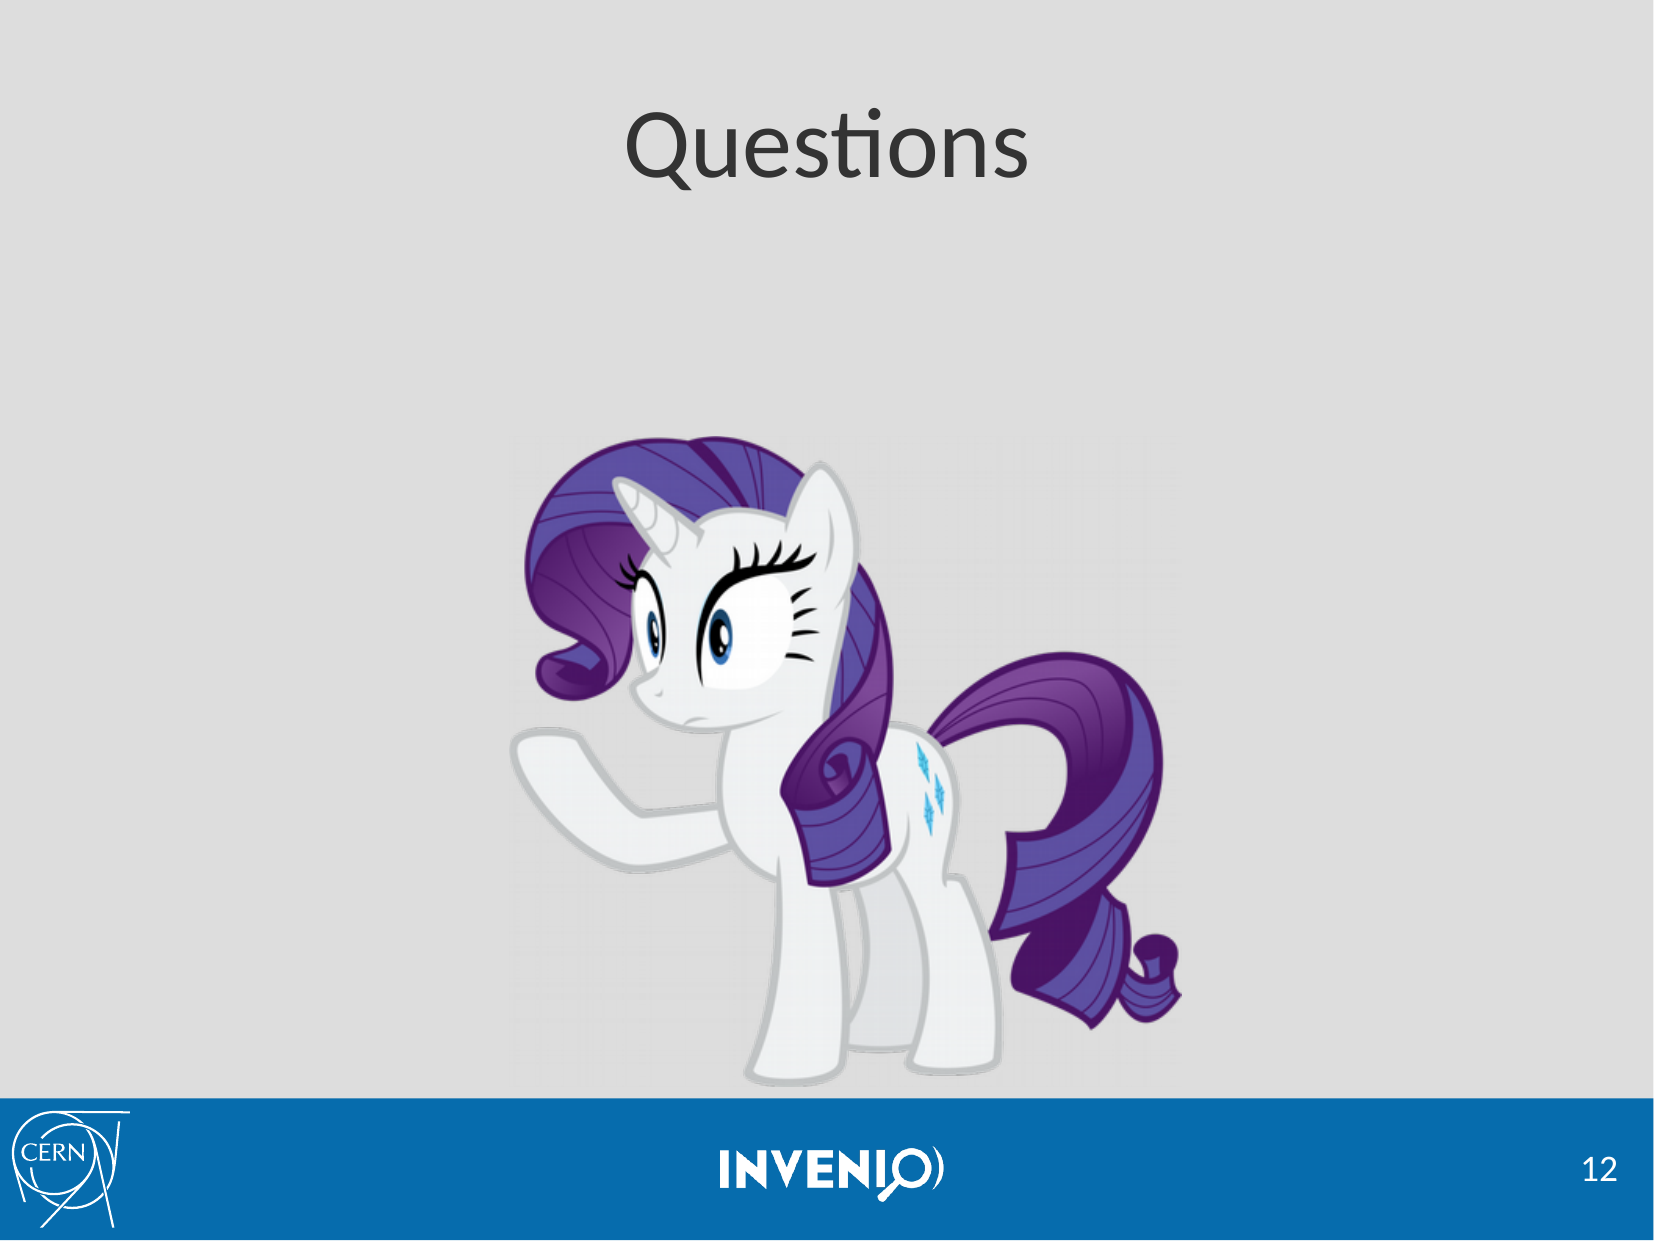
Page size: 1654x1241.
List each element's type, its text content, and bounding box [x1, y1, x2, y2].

picture [509, 436, 1182, 1087]
title Questions [82, 49, 1571, 257]
picture [720, 1145, 944, 1202]
